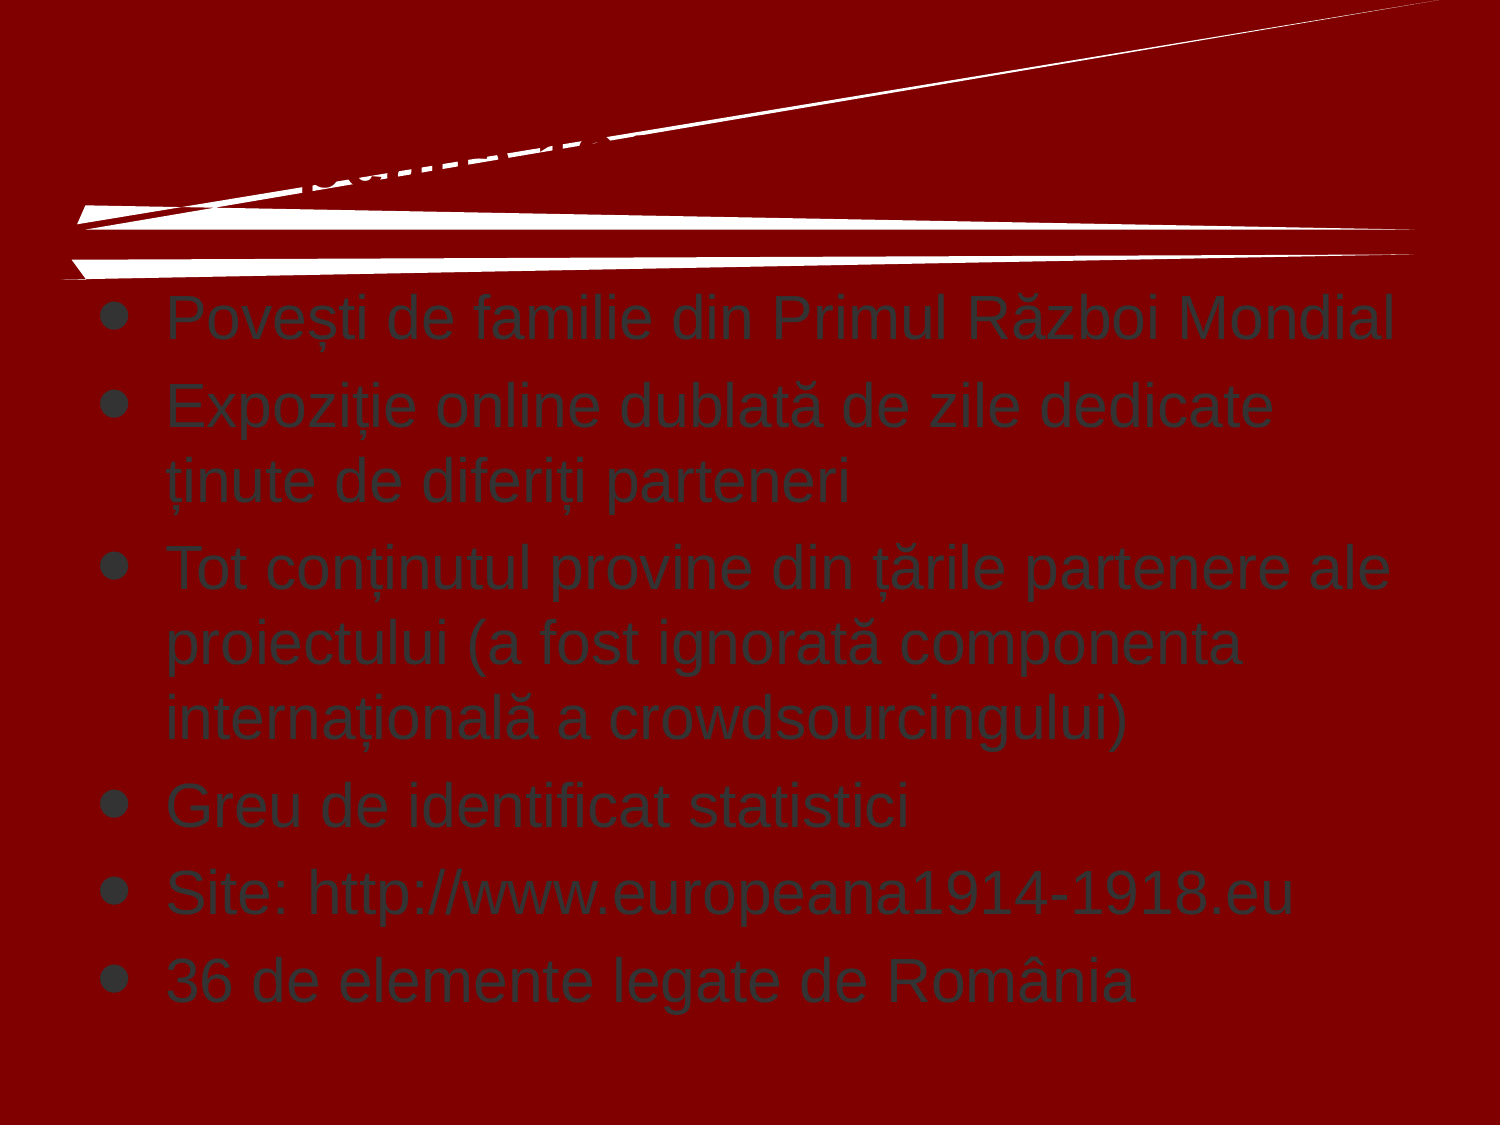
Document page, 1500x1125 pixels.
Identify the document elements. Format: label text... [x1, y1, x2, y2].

title Europeana 1914-1918 [75, 0, 1425, 218]
list Povești de familie din Primul Război Mondial Expoziție online dublată de zile dedicate ținute de diferiți parteneri Tot conținutul provine din țările partenere ale proiectului (a fost ignorată componenta internațională a crowdsourcingului) Greu de identificat statistici Site: http://www.europeana1914-1918.eu 36 de elemente legate de România [75, 262, 1425, 1030]
